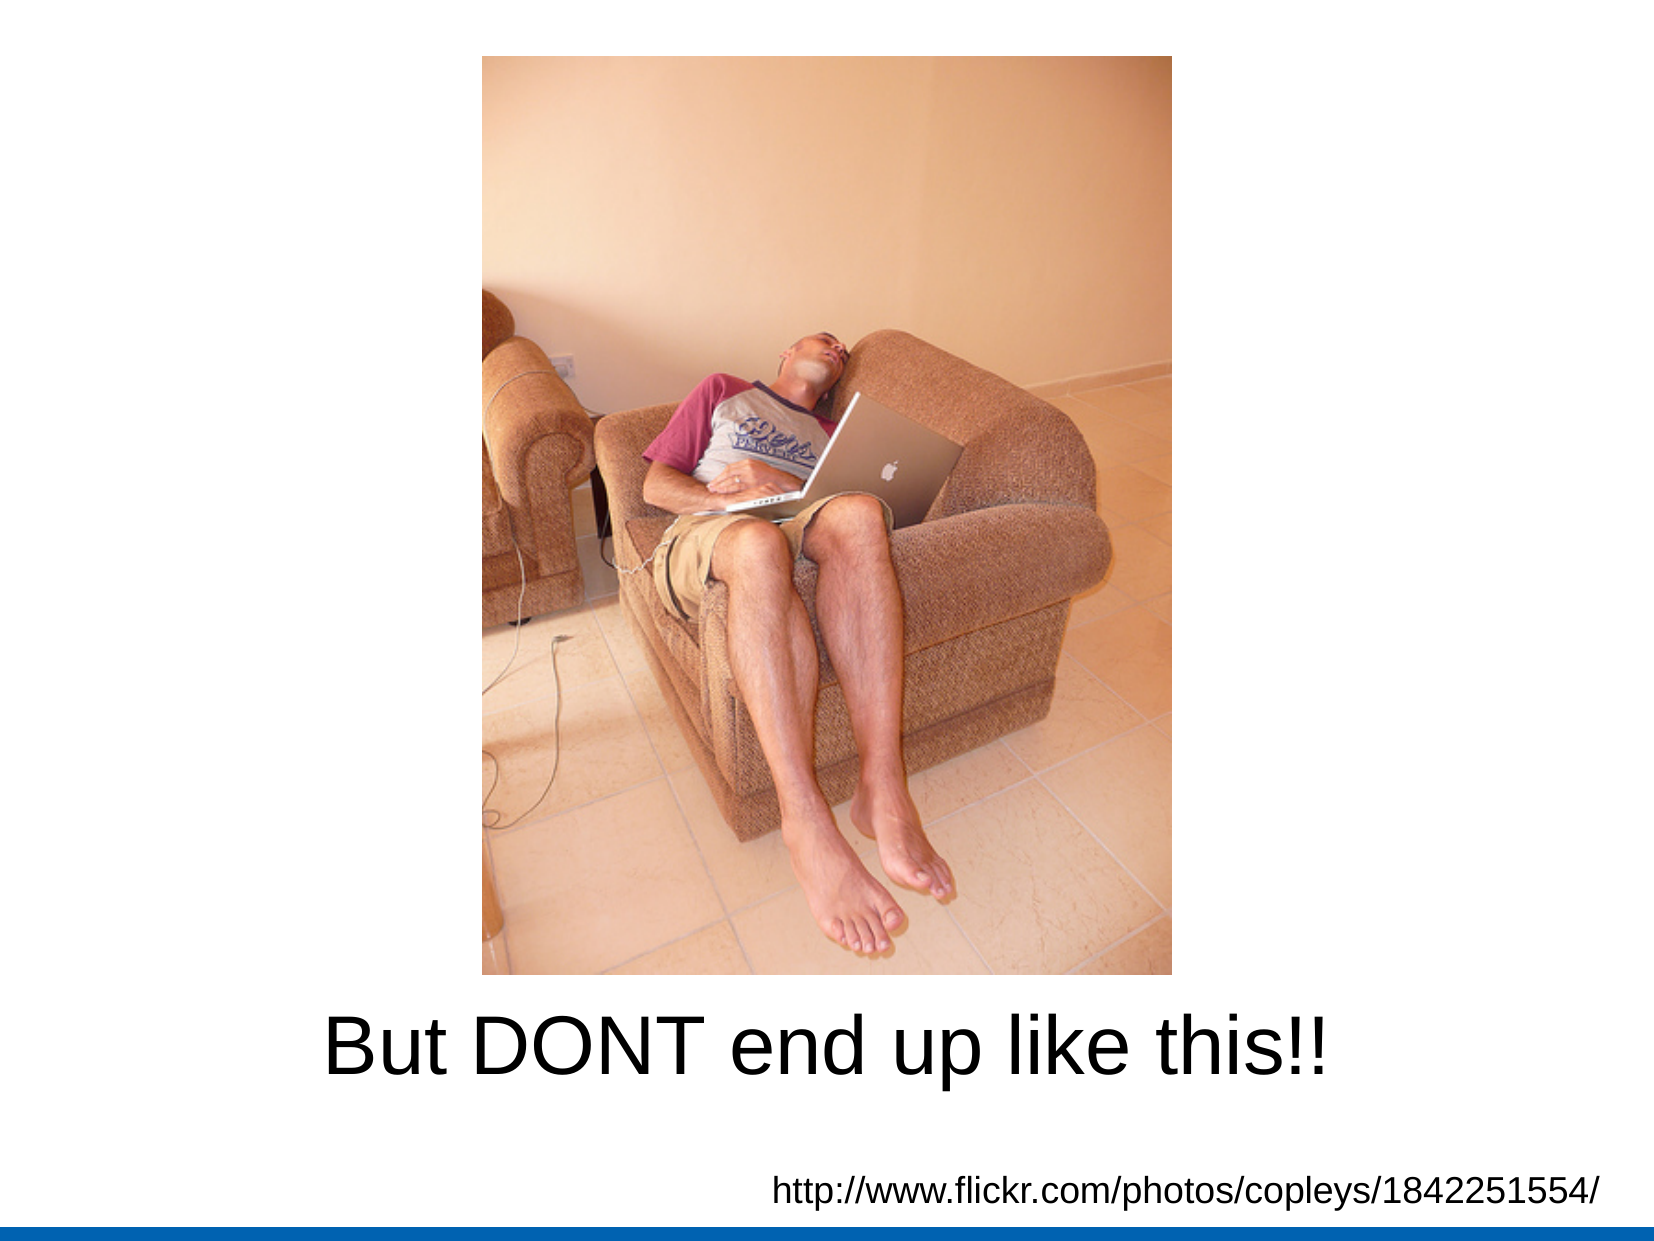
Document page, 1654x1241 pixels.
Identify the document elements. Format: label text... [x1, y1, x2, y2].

subtitle But DONT end up like this!! [121, 955, 1534, 1137]
picture [482, 56, 1172, 955]
text_box http://www.flickr.com/photos/copleys/1842251554/ [757, 1162, 1619, 1220]
